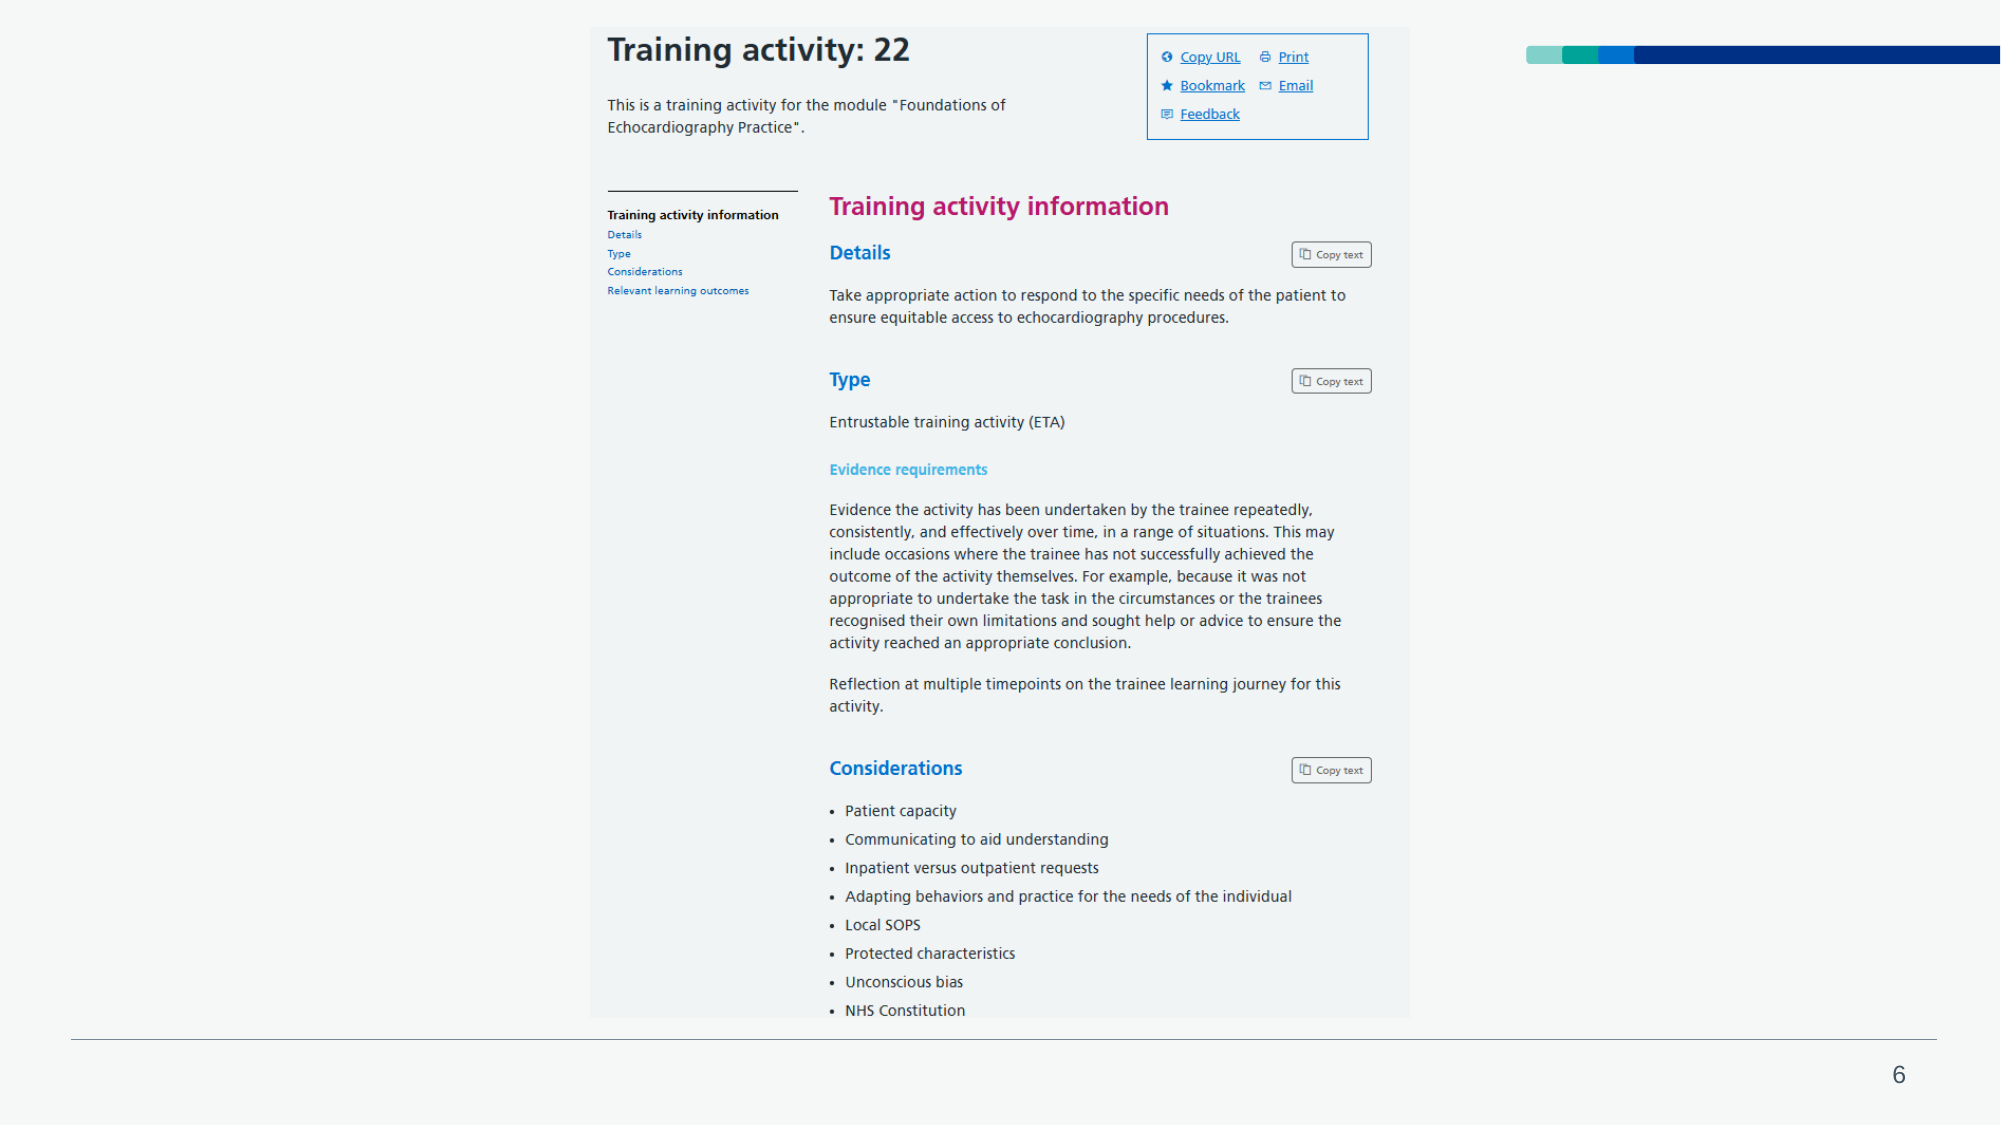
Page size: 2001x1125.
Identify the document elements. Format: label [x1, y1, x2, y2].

picture [590, 27, 1410, 1018]
